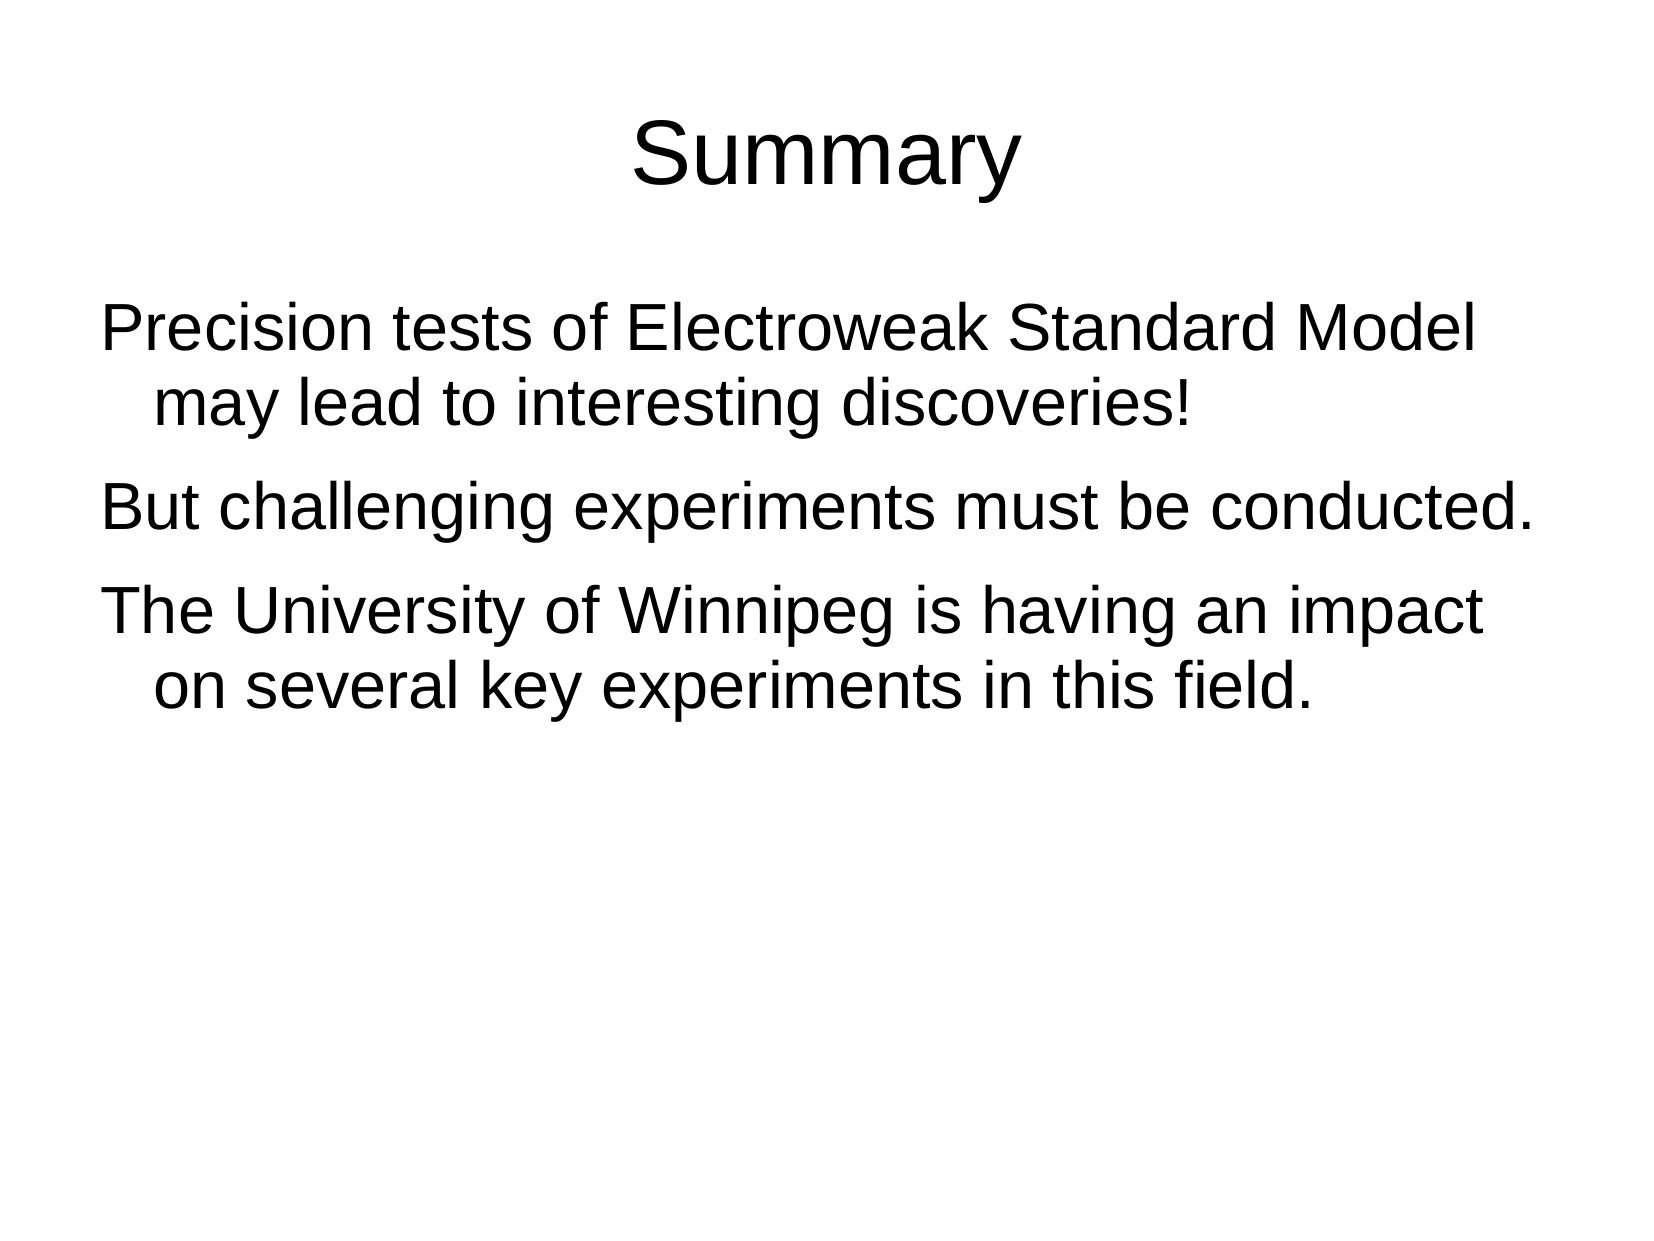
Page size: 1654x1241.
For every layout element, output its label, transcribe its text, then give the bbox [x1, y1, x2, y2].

list Precision tests of Electroweak Standard Model may lead to interesting discoveries! But challenging experiments must be conducted. The University of Winnipeg is having an impact on several key experiments in this field. [82, 290, 1571, 1094]
title Summary [82, 56, 1571, 250]
